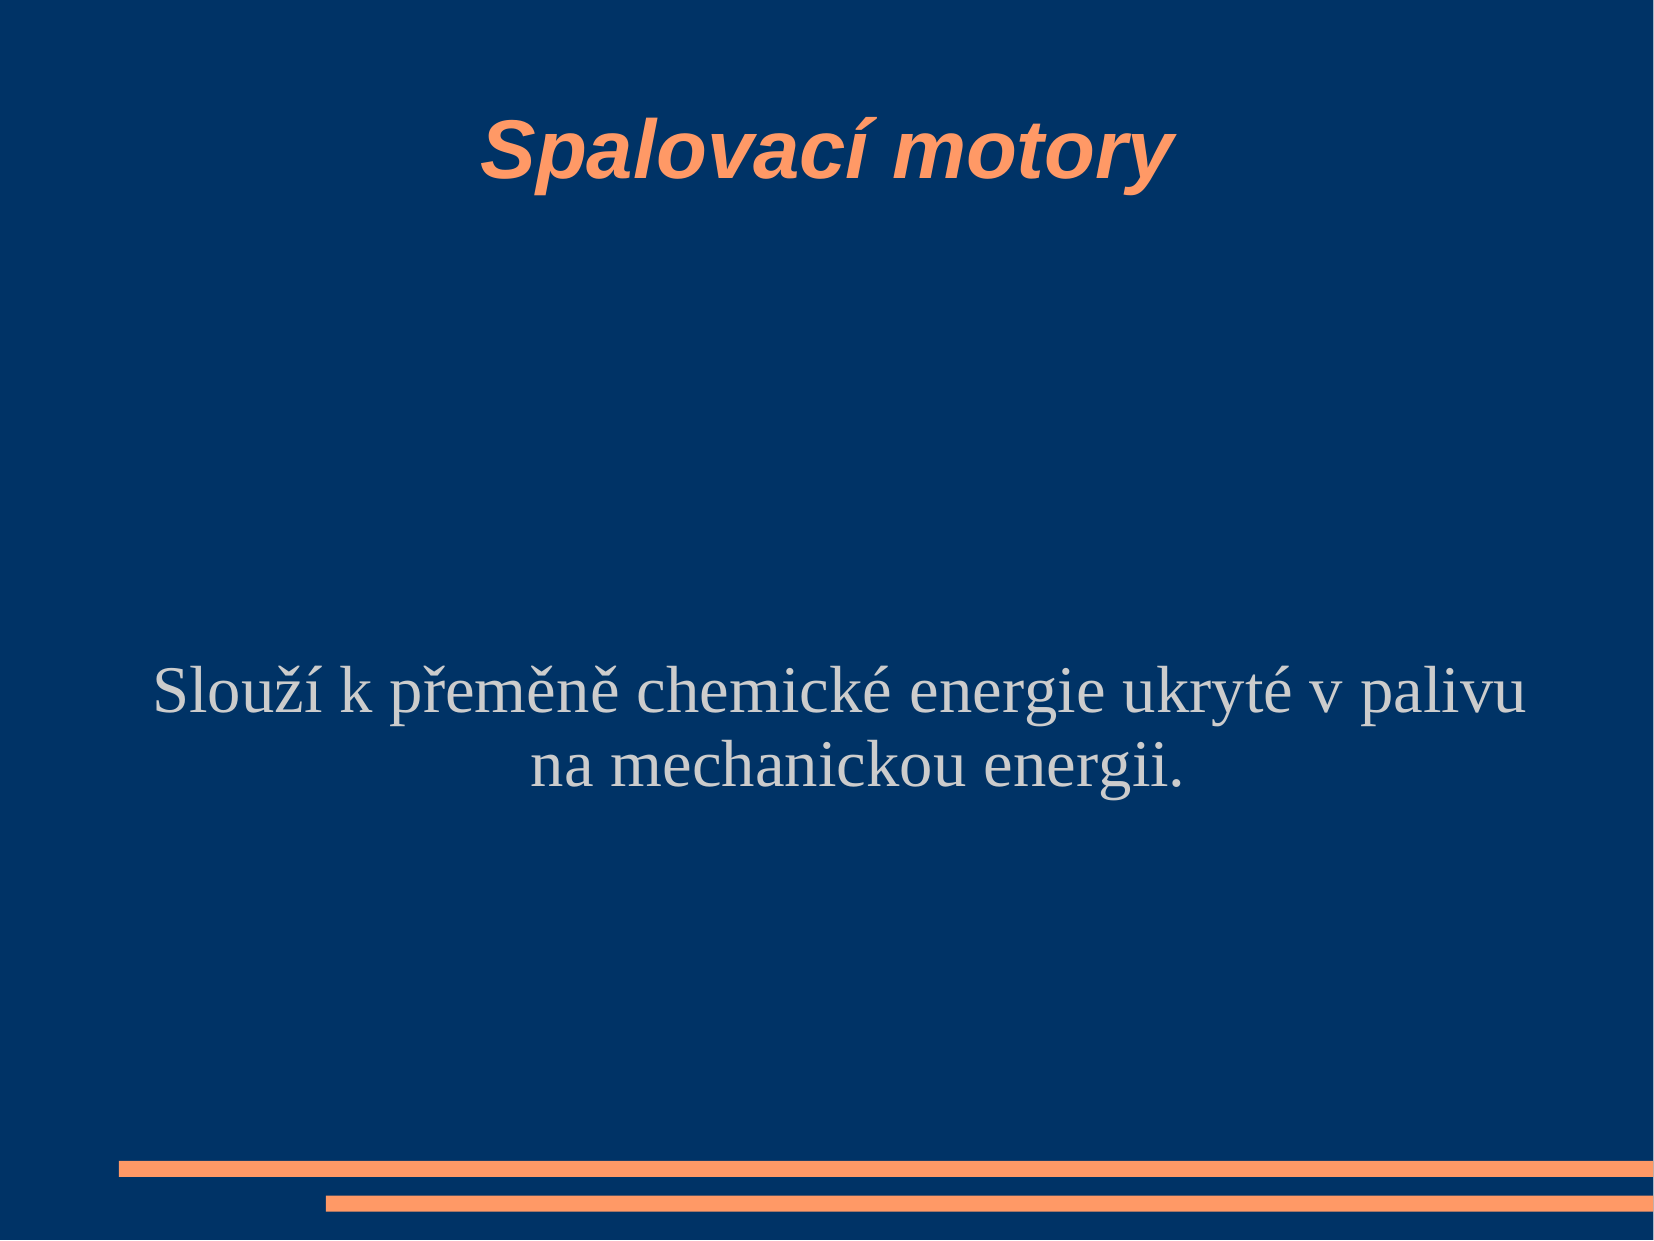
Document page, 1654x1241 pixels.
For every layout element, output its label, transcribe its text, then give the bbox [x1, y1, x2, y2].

title Spalovací motory [121, 53, 1534, 247]
subtitle Slouží k přeměně chemické energie ukryté v palivu na mechanickou energii. [121, 329, 1561, 1125]
